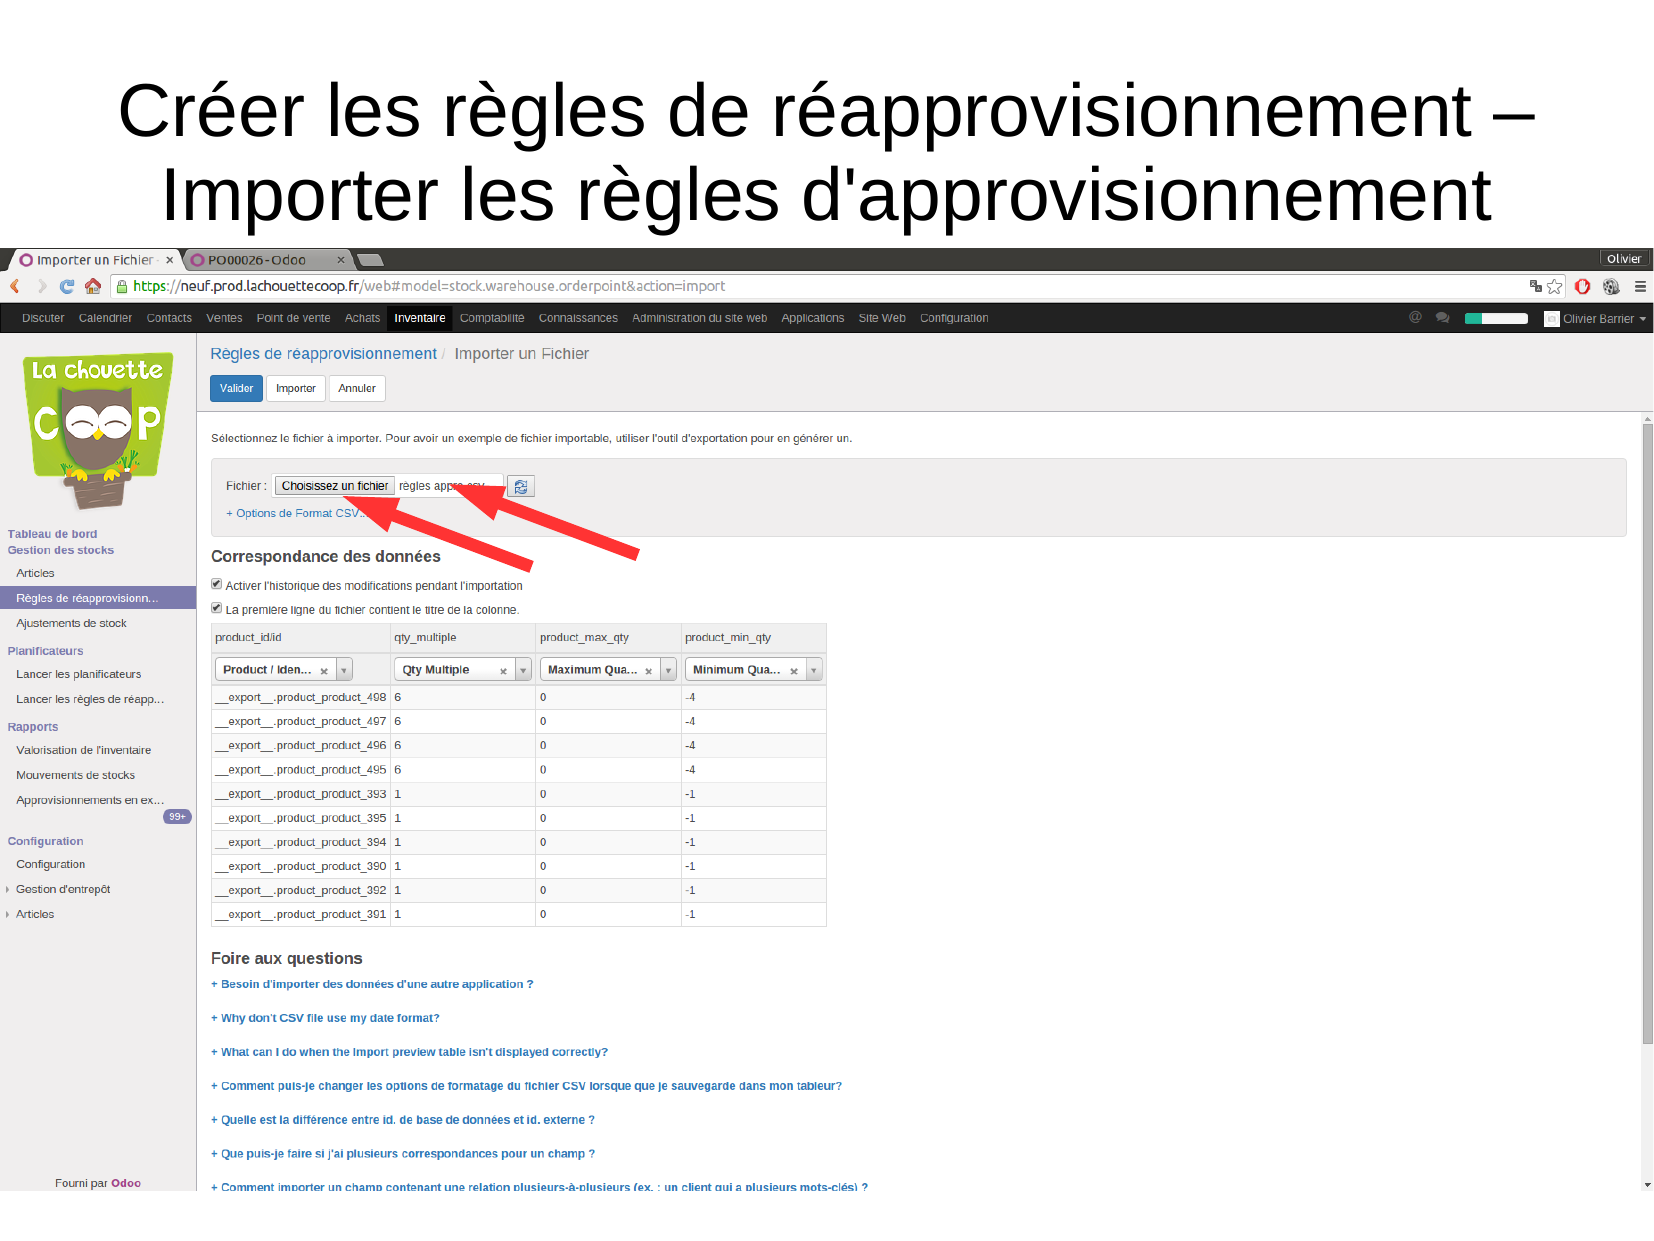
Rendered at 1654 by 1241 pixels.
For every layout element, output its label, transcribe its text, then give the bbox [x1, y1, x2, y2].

title Créer les règles de réapprovisionnement – Importer les règles d'approvisionnement [82, 49, 1571, 248]
picture [0, 248, 1654, 1191]
